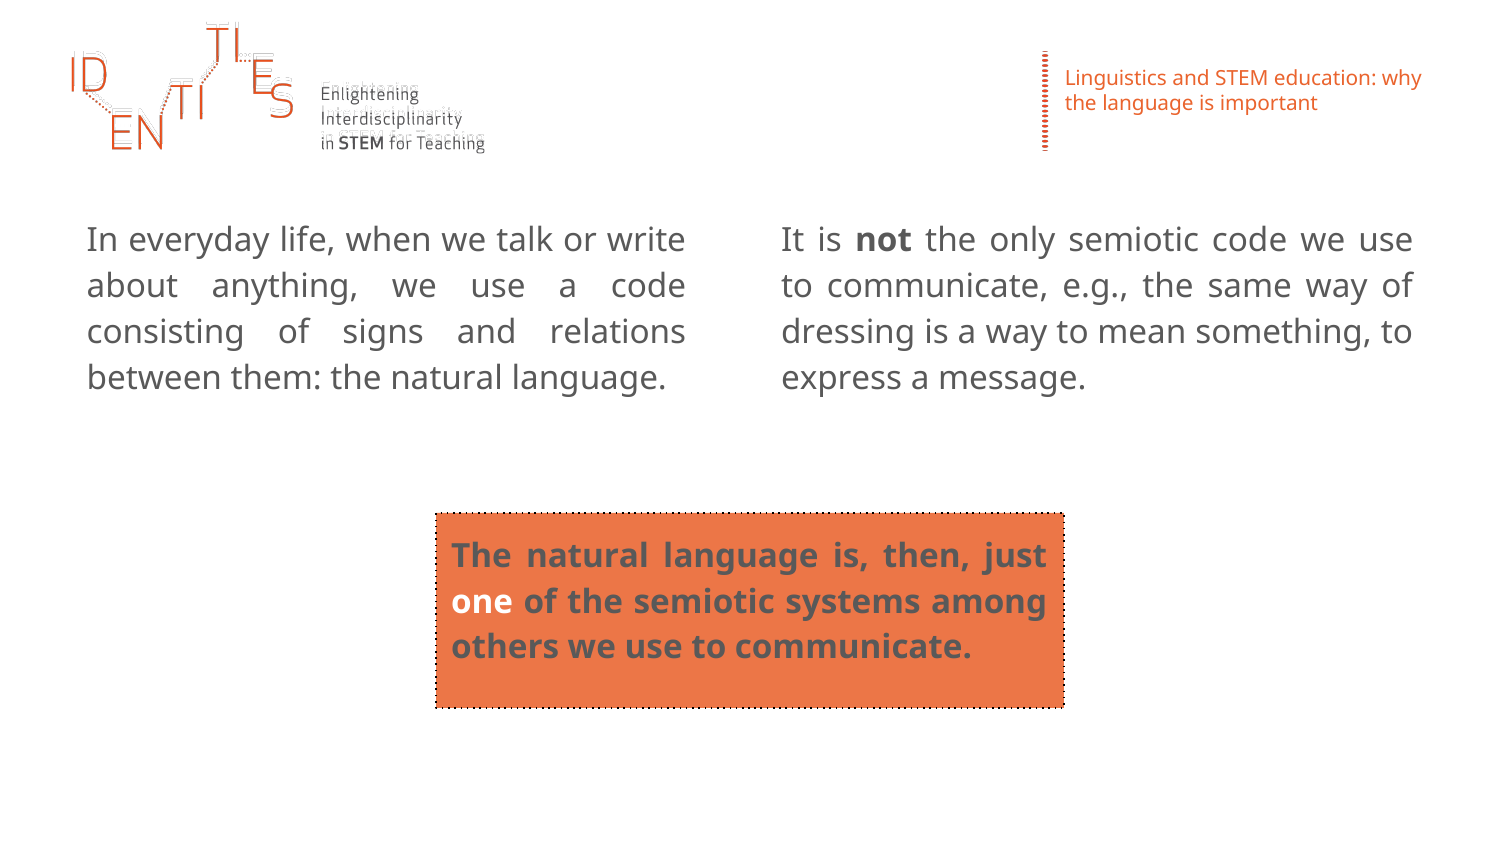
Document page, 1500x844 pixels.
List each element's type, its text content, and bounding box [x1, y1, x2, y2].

list In everyday life, when we talk or write about anything, we use a code consisting of signs and relations between them: the natural language. [71, 205, 735, 692]
text_box The natural language is, then, just one of the semiotic systems among others we use to communicate. [436, 512, 1064, 708]
picture [71, 18, 485, 157]
list It is not the only semiotic code we use to communicate, e.g., the same way of dressing is a way to mean something, to express a message. [766, 204, 1430, 524]
text_box Linguistics and STEM education: why the language is important [1049, 57, 1472, 164]
picture [1042, 51, 1051, 151]
